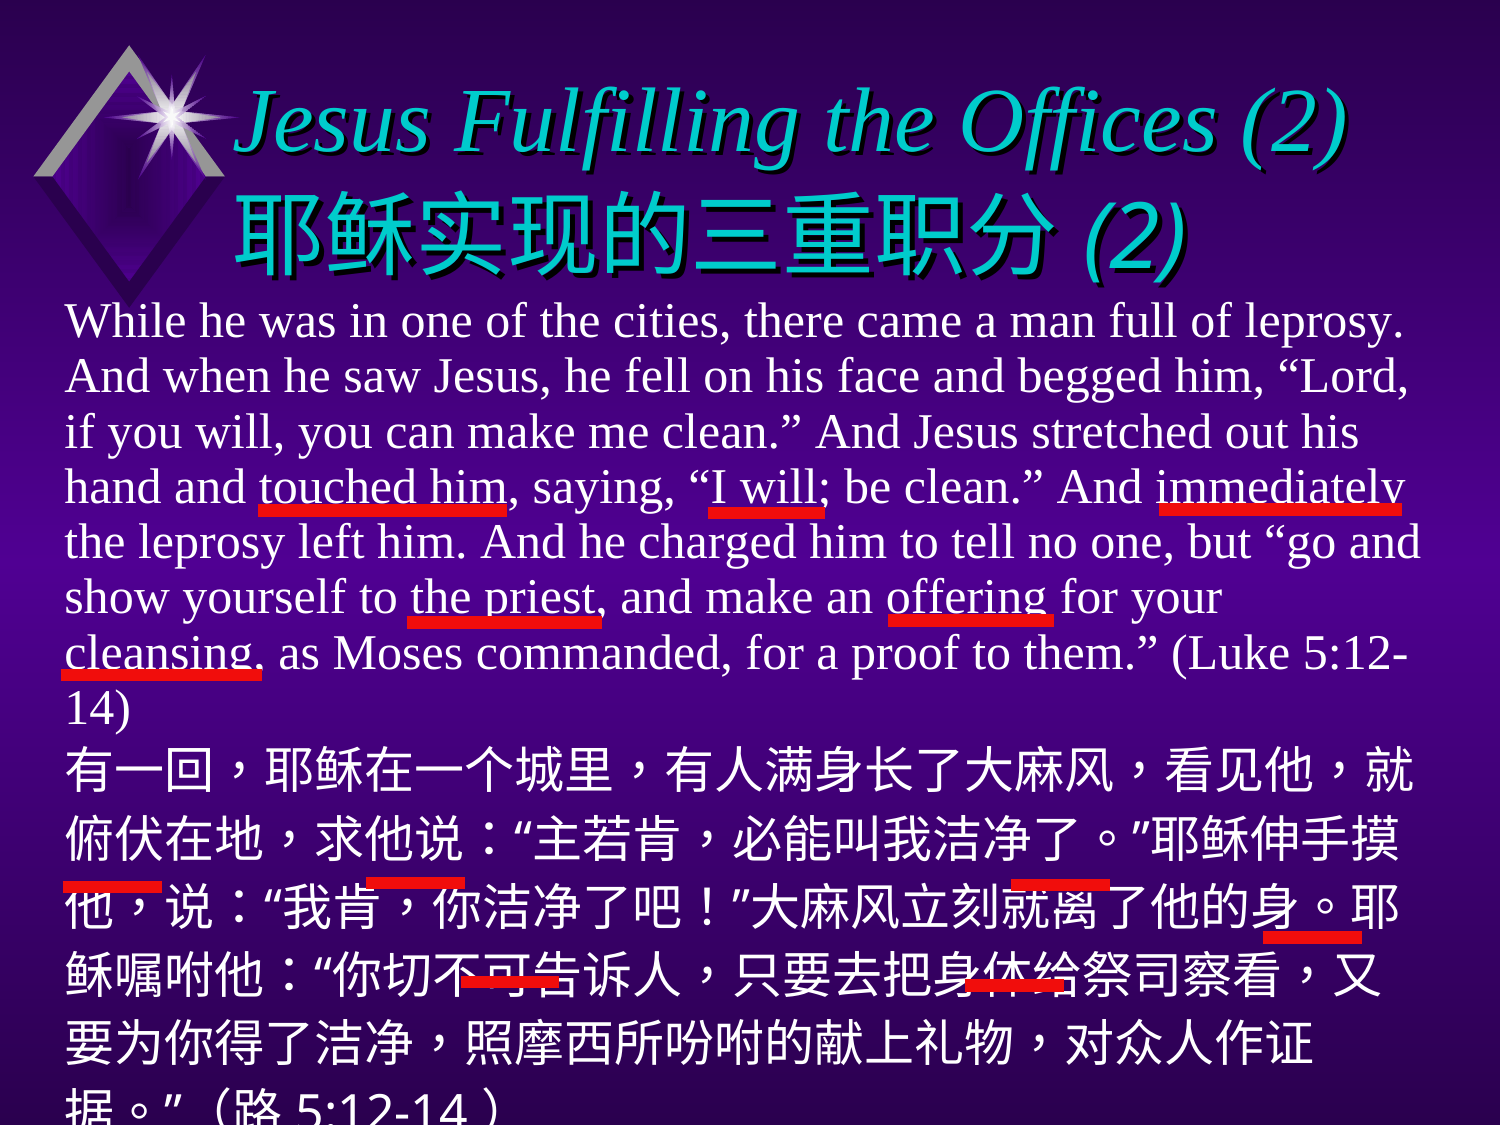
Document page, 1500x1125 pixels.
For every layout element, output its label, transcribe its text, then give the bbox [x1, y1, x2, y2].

title Jesus Fulfilling the Offices (2) 耶稣实现的三重职分(2) [232, 65, 1396, 285]
text_box While he was in one of the cities, there came a man full of leprosy. And when he saw Jesus, he fell on his face and begged him, “Lord, if you will, you can make me clean.” And Jesus stretched out his hand and touched him, saying, “I will; be clean.” And immediately the leprosy left him. And he charged him to tell no one, but “go and show yourself to the priest, and make an offering for your cleansing, as Moses commanded, for a proof to them.” (Luke 5:12-14) 有一回，耶稣在一个城里，有人满身长了大麻风，看见他，就俯伏在地，求他说：“主若肯，必能叫我洁净了。”耶稣伸手摸他，说：“我肯，你洁净了吧！”大麻风立刻就离了他的身。耶稣嘱咐他：“你切不可告诉人，只要去把身体给祭司察看，又要为你得了洁净，照摩西所吩咐的献上礼物，对众人作证据。”（路5:12-14） [49, 285, 1445, 1116]
